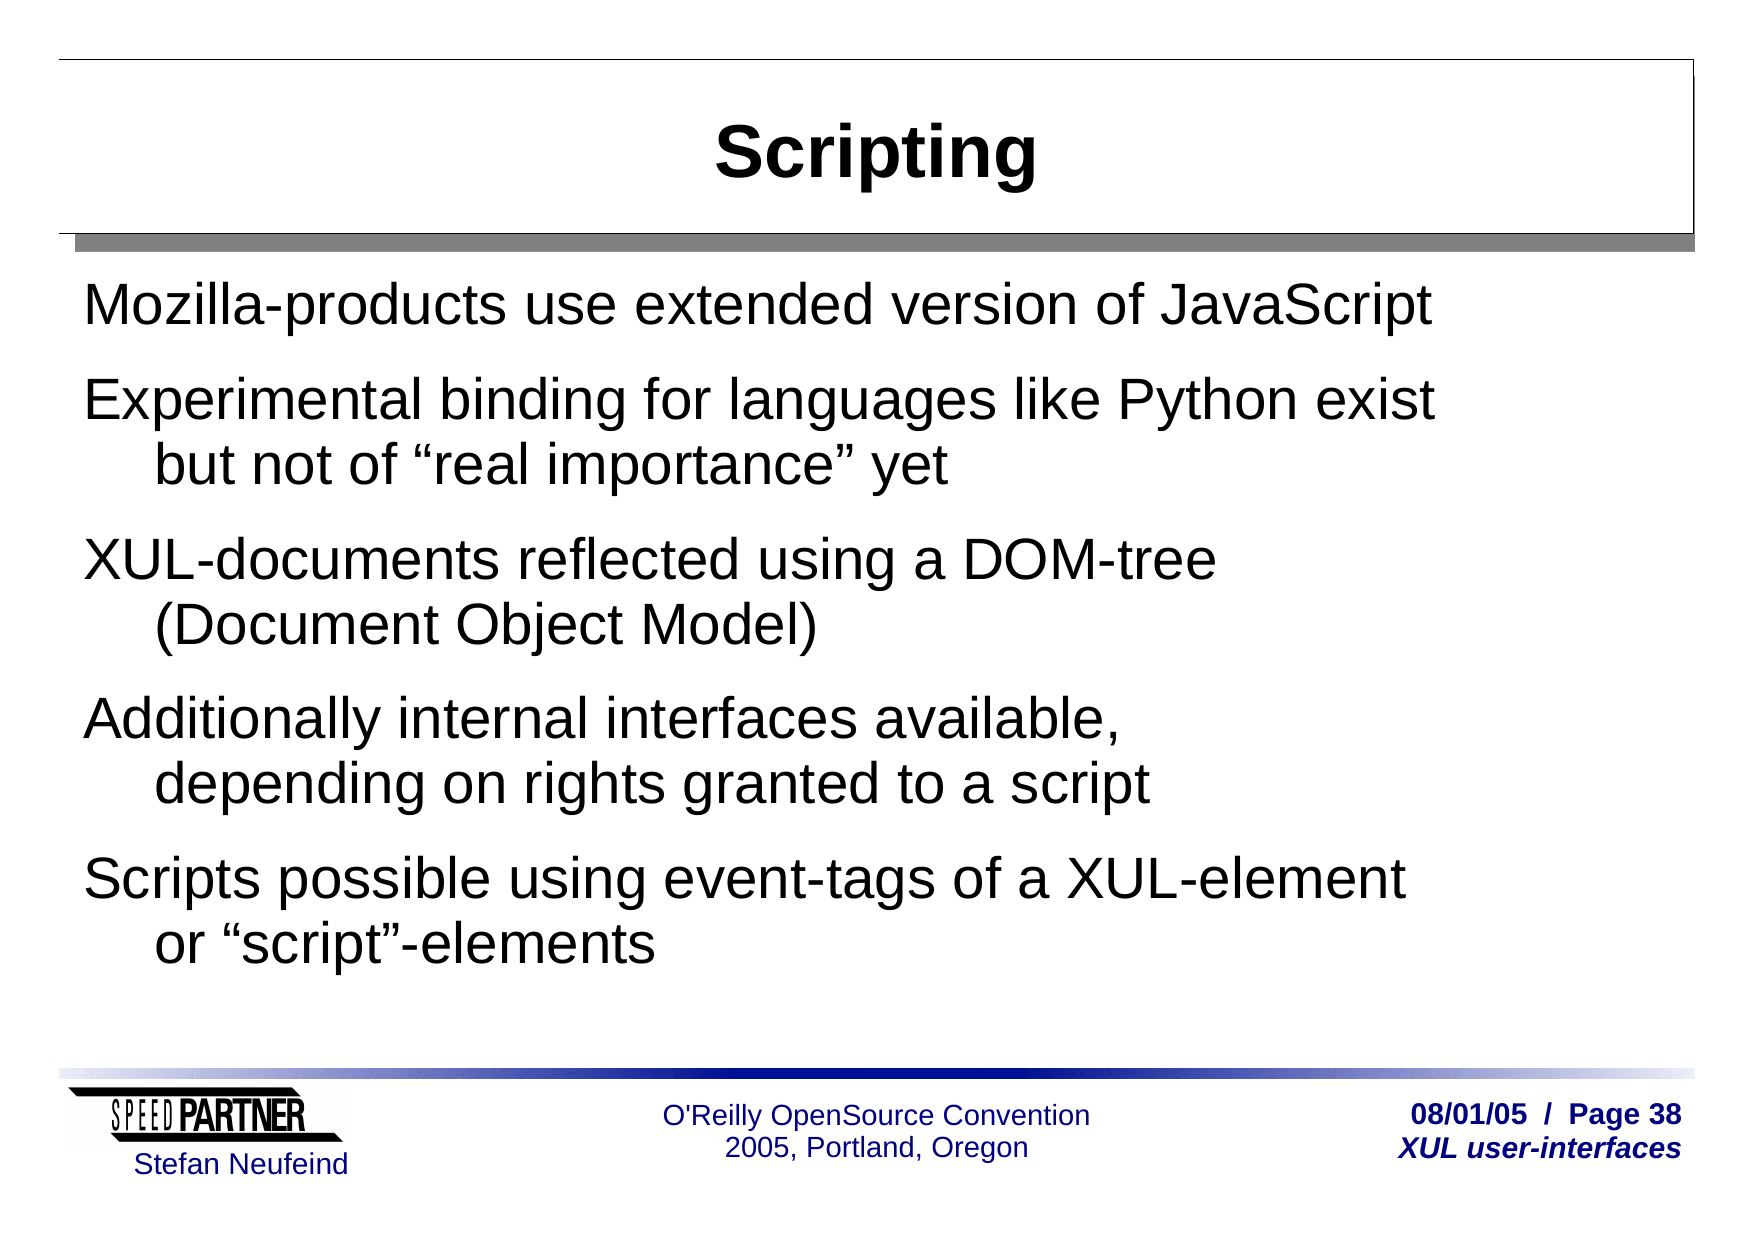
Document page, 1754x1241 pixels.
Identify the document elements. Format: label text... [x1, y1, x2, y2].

picture [64, 1082, 348, 1146]
list Mozilla-products use extended version of JavaScript Experimental binding for languages like Python exist but not of “real importance” yet XUL-documents reflected using a DOM-tree (Document Object Model) Additionally internal interfaces available, depending on rights granted to a script Scripts possible using event-tags of a XUL-element or “script”-elements [71, 272, 1695, 1055]
picture [59, 1068, 1695, 1079]
title Scripting [59, 59, 1695, 244]
